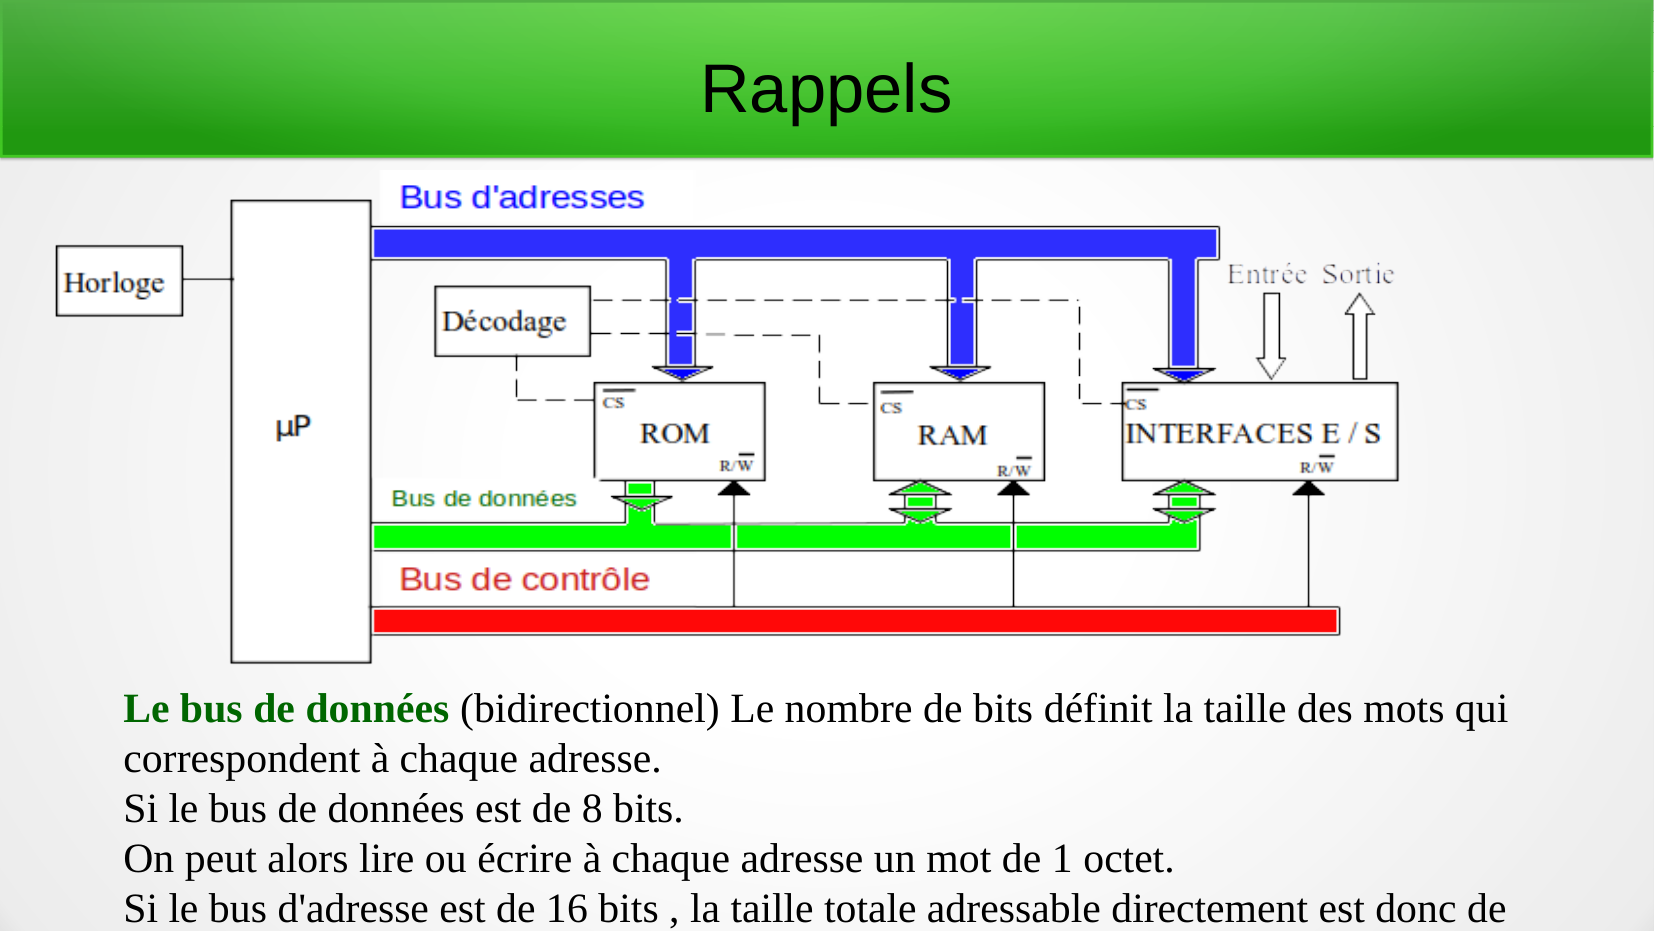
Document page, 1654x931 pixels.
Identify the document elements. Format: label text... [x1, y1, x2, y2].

text_box Le bus de données (bidirectionnel) Le nombre de bits définit la taille des mots qui correspondent à chaque adresse. Si le bus de données est de 8 bits. On peut alors lire ou écrire à chaque adresse un mot de 1 octet. Si le bus d'adresse est de 16 bits , la taille totale adressable directement est donc de 216*1 octet = 65536 octets. [108, 673, 1535, 931]
title Rappels [82, 35, 1571, 142]
picture [54, 170, 1411, 666]
